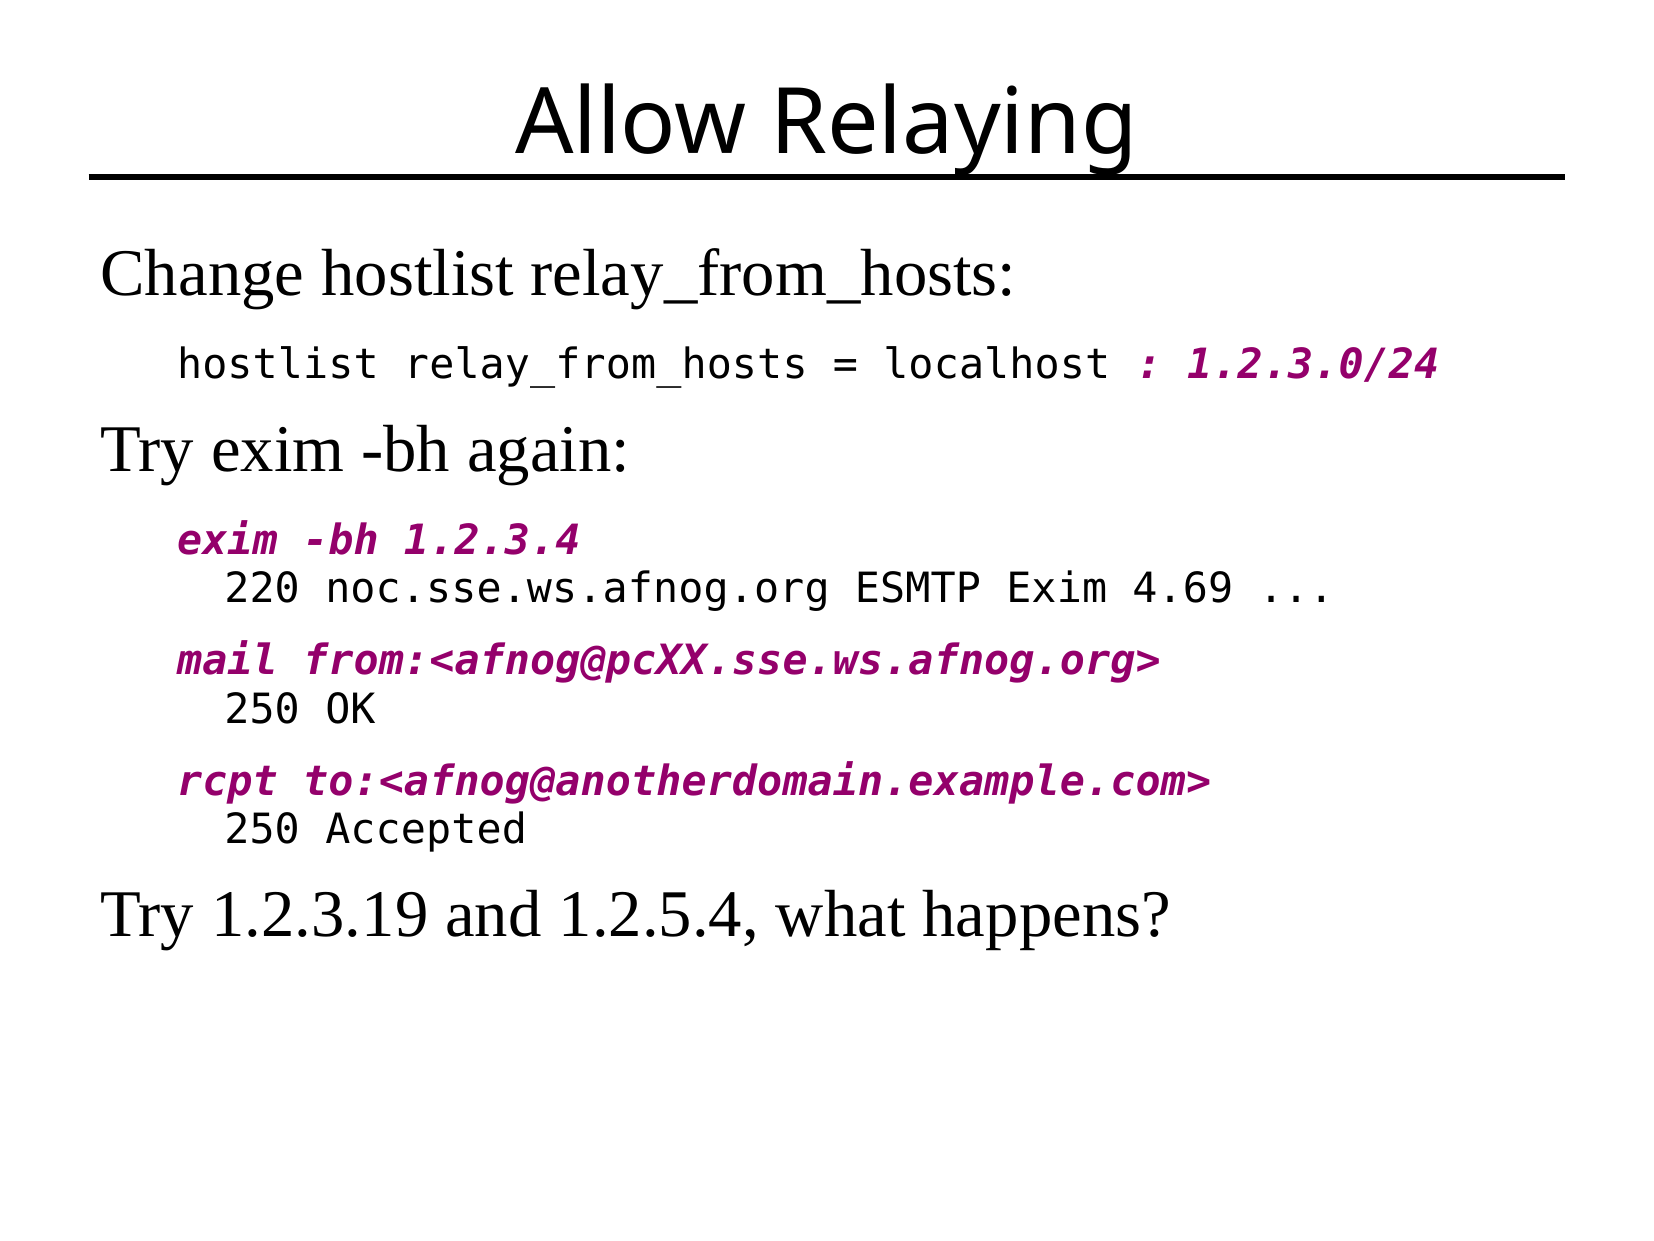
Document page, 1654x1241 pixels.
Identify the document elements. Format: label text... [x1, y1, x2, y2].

list Change hostlist relay_from_hosts: hostlist relay_from_hosts = localhost : 1.2.3.0/24 Try exim -bh again: exim -bh 1.2.3.4 220 noc.sse.ws.afnog.org ESMTP Exim 4.69 ... mail from:<afnog@pcXX.sse.ws.afnog.org> 250 OK rcpt to:<afnog@anotherdomain.example.com> 250 Accepted Try 1.2.3.19 and 1.2.5.4, what happens? [82, 236, 1571, 1123]
title Allow Relaying [82, 29, 1571, 207]
